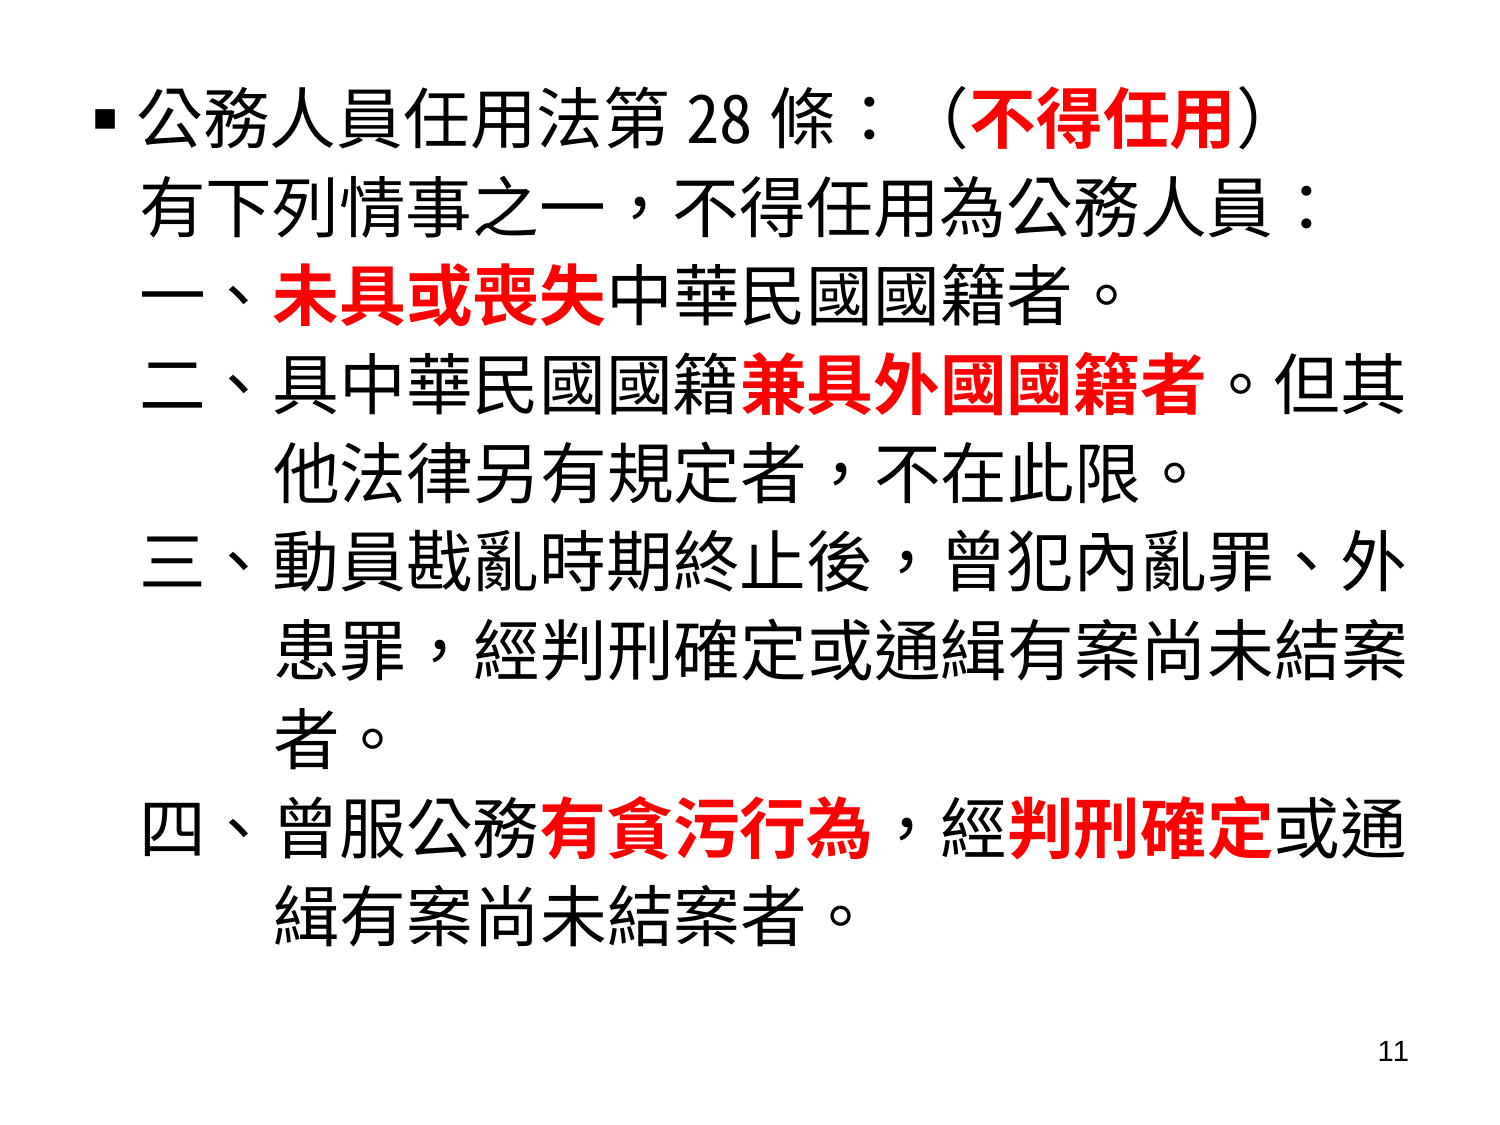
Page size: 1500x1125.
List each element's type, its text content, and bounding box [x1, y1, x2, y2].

list 公務人員任用法第28條：（不得任用） 有下列情事之一，不得任用為公務人員： 一、未具或喪失中華民國國籍者。 二、具中華民國國籍兼具外國國籍者。但其 他法律另有規定者，不在此限。 三、動員戡亂時期終止後，曾犯內亂罪、外 患罪，經判刑確定或通緝有案尚未結案 者。 四、曾服公務有貪污行為，經判刑確定或通 緝有案尚未結案者。 [75, 78, 1426, 1005]
